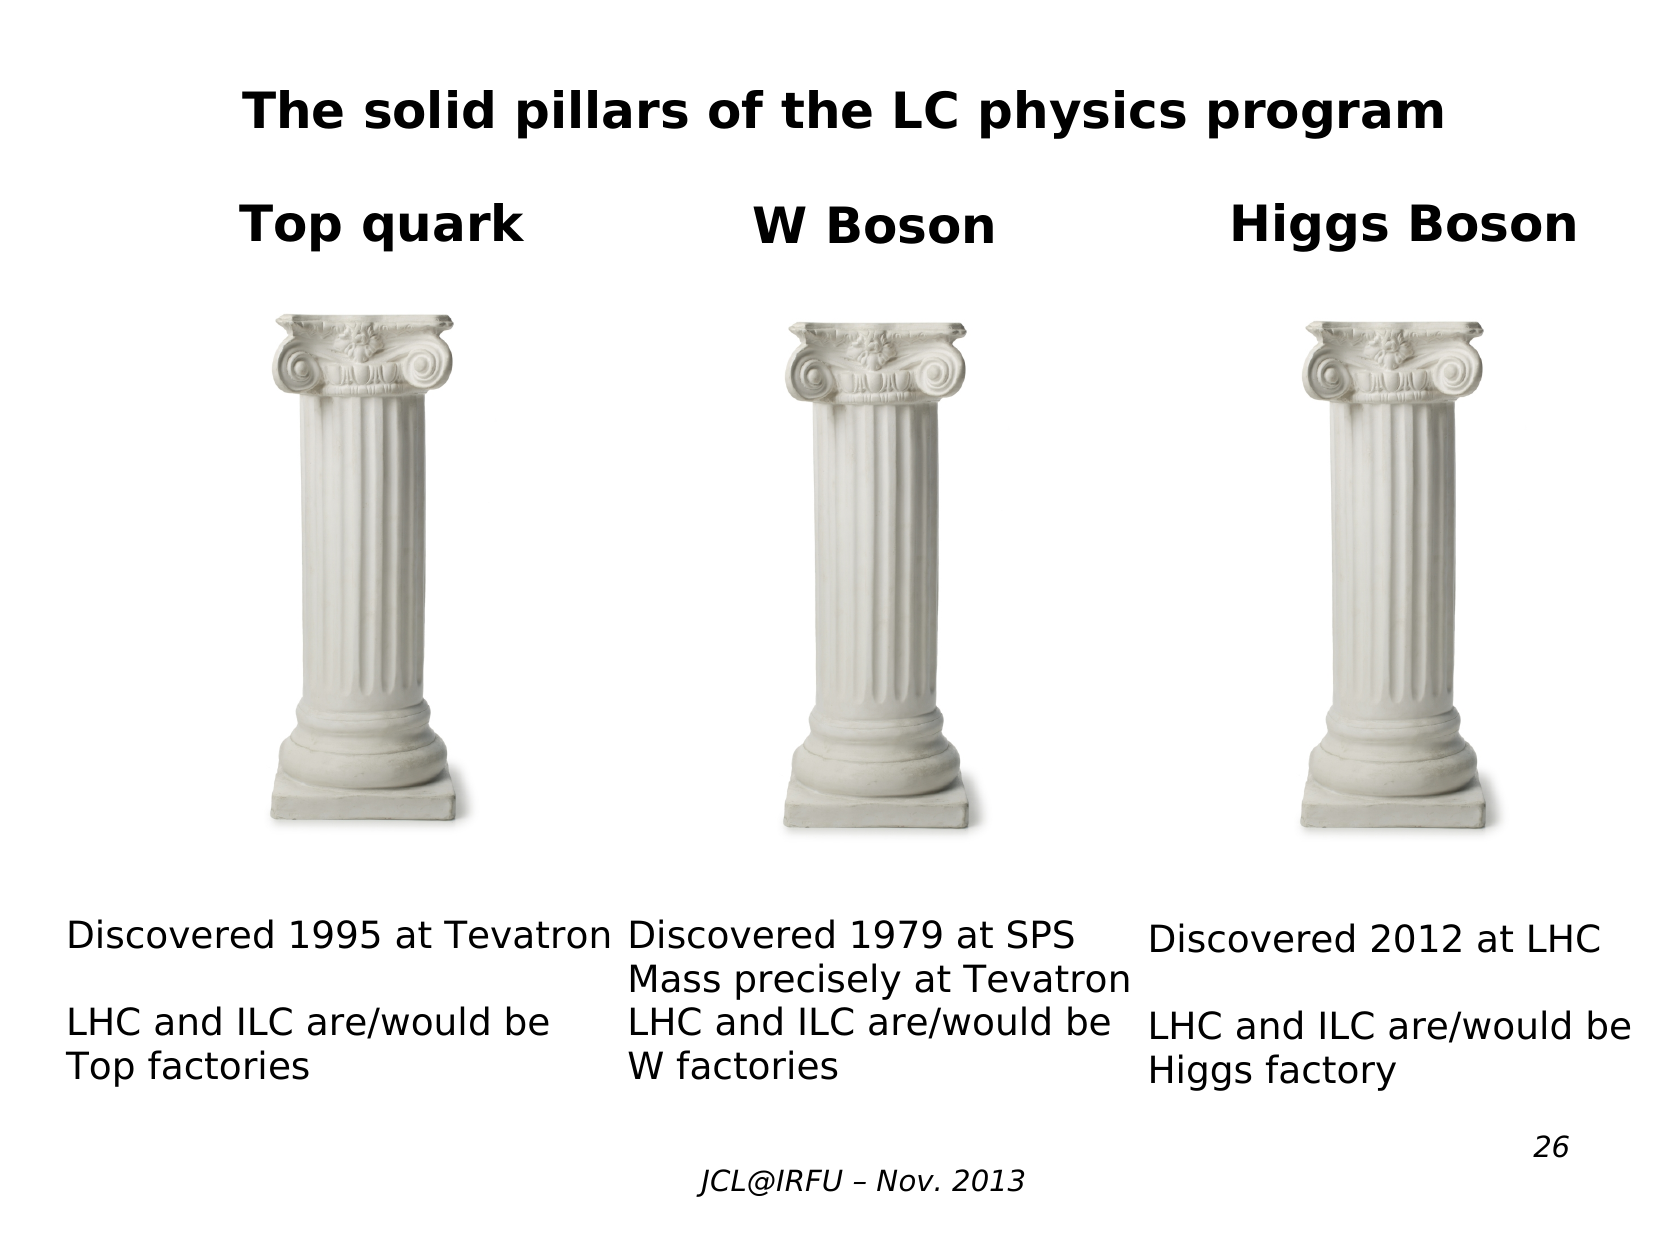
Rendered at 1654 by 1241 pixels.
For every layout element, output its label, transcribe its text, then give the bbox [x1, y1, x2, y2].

picture [225, 292, 502, 843]
picture [1255, 299, 1532, 851]
text_box Discovered 1979 at SPS Mass precisely at Tevatron LHC and ILC are/would be W factories [612, 906, 1250, 1096]
text_box W Boson [738, 189, 1013, 263]
text_box Top quark [225, 187, 551, 261]
text_box Discovered 2012 at LHC LHC and ILC are/would be Higgs factory [1132, 910, 1654, 1144]
text_box The solid pillars of the LC physics program [227, 75, 1463, 148]
picture [738, 300, 1015, 851]
text_box Higgs Boson [1215, 187, 1595, 261]
text_box Discovered 1995 at Tevatron LHC and ILC are/would be Top factories [51, 906, 612, 1096]
